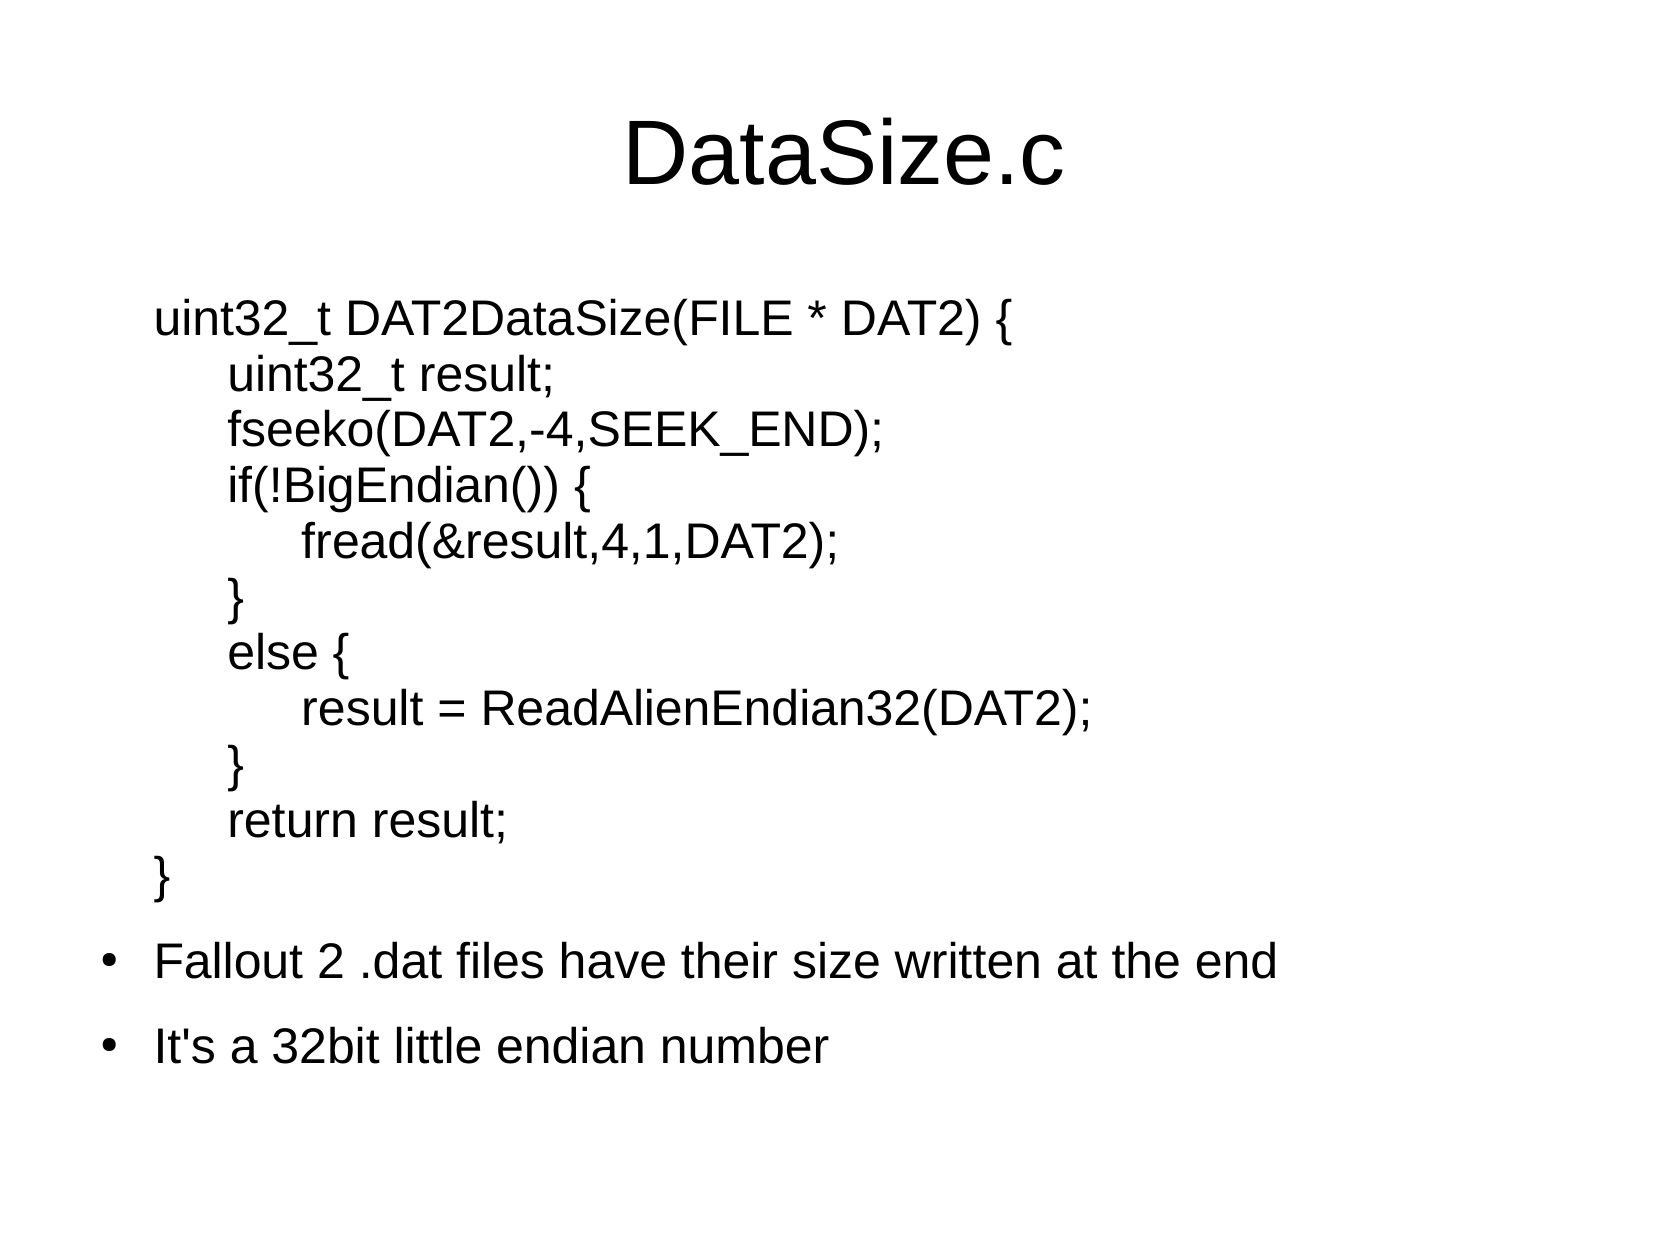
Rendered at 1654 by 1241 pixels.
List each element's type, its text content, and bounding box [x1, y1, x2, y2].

list uint32_t DAT2DataSize(FILE * DAT2) { uint32_t result; fseeko(DAT2,-4,SEEK_END); if(!BigEndian()) { fread(&result,4,1,DAT2); } else { result = ReadAlienEndian32(DAT2); } return result; } Fallout 2 .dat files have their size written at the end It's a 32bit little endian number [82, 290, 1571, 1182]
title DataSize.c [82, 49, 1571, 257]
